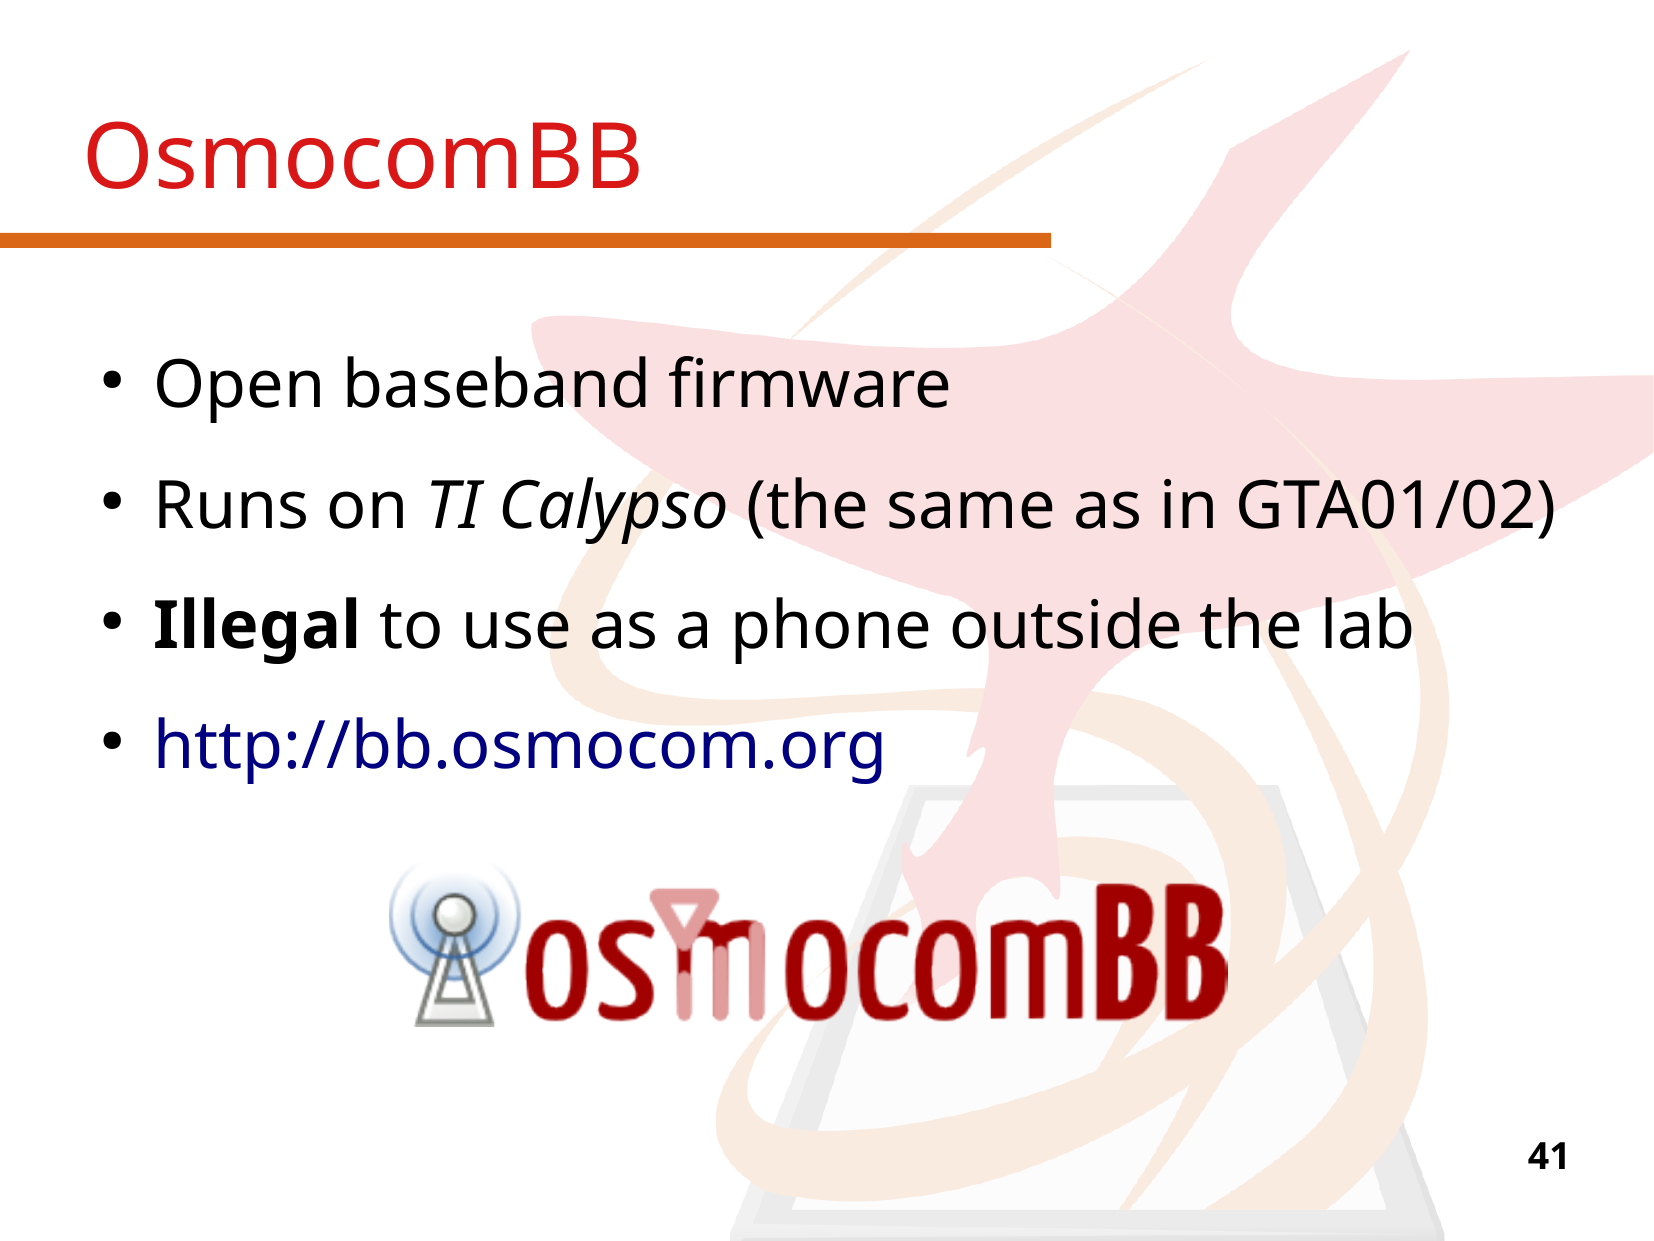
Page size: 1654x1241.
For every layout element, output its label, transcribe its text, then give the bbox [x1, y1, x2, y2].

title OsmocomBB [82, 49, 1571, 257]
picture [389, 850, 1228, 1027]
list Open baseband firmware Runs on TI Calypso (the same as in GTA01/02) Illegal to use as a phone outside the lab http://bb.osmocom.org [82, 290, 1571, 1075]
picture [531, 49, 1654, 1241]
